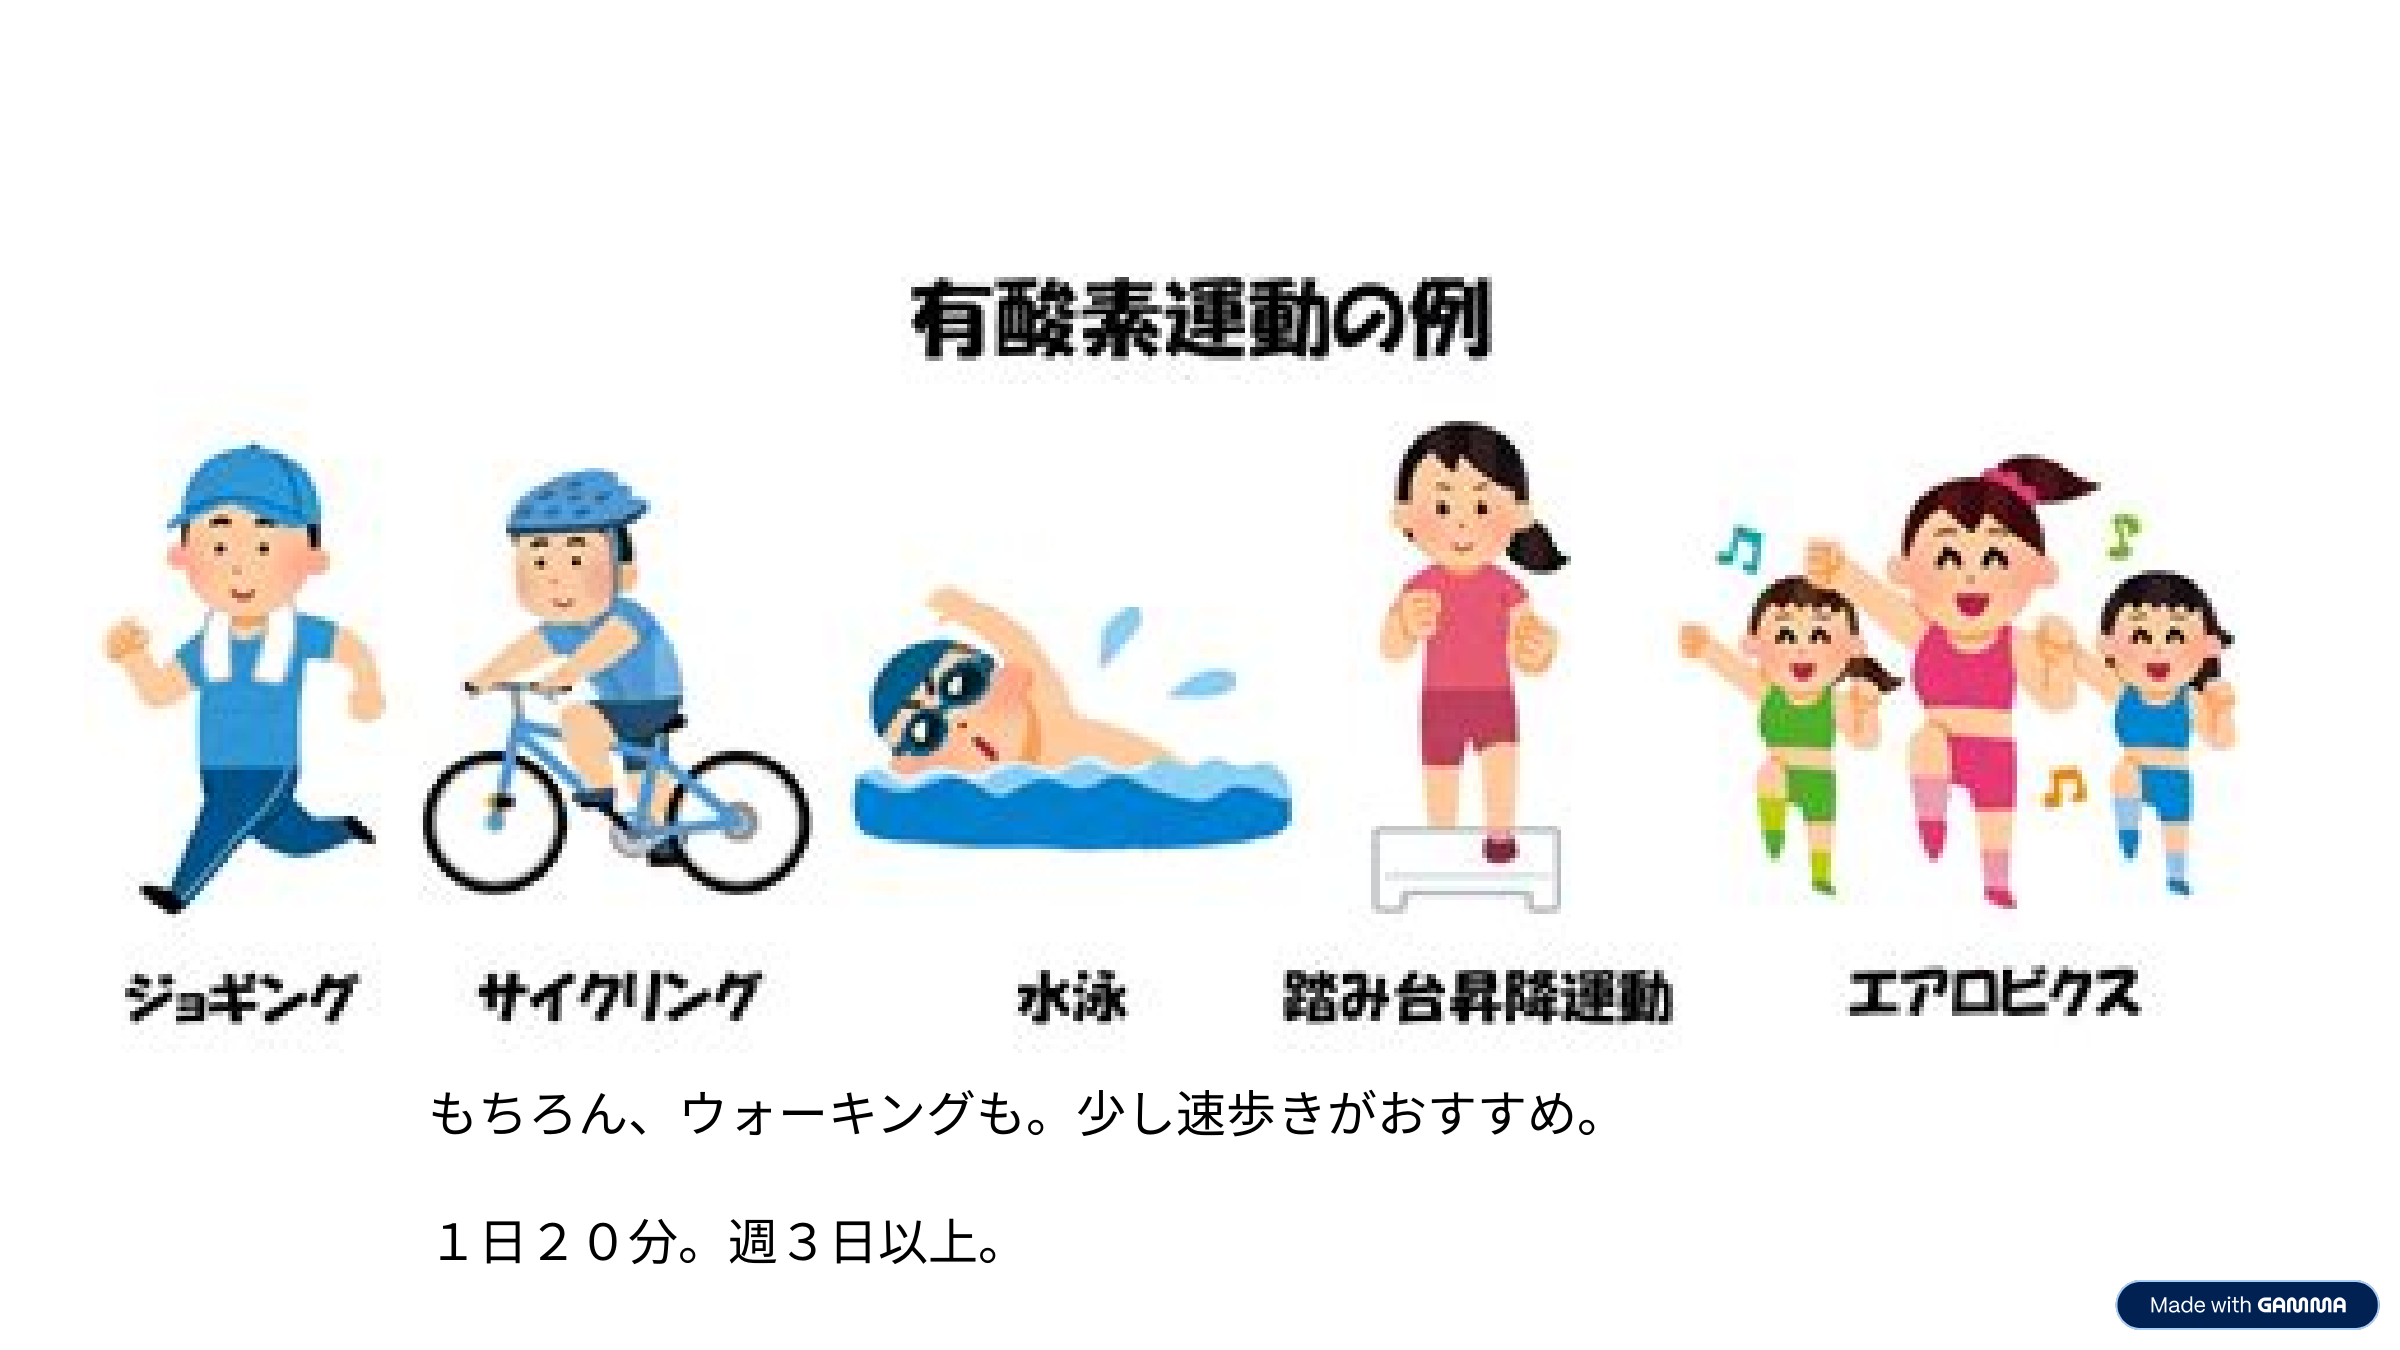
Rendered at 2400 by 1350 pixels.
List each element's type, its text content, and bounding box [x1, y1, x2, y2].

text_box もちろん、ウォーキングも。少し速歩きがおすすめ。 １日２０分。週３日以上。 [413, 1066, 2245, 1300]
picture [2106, 1271, 2389, 1339]
picture [84, 236, 2287, 1063]
